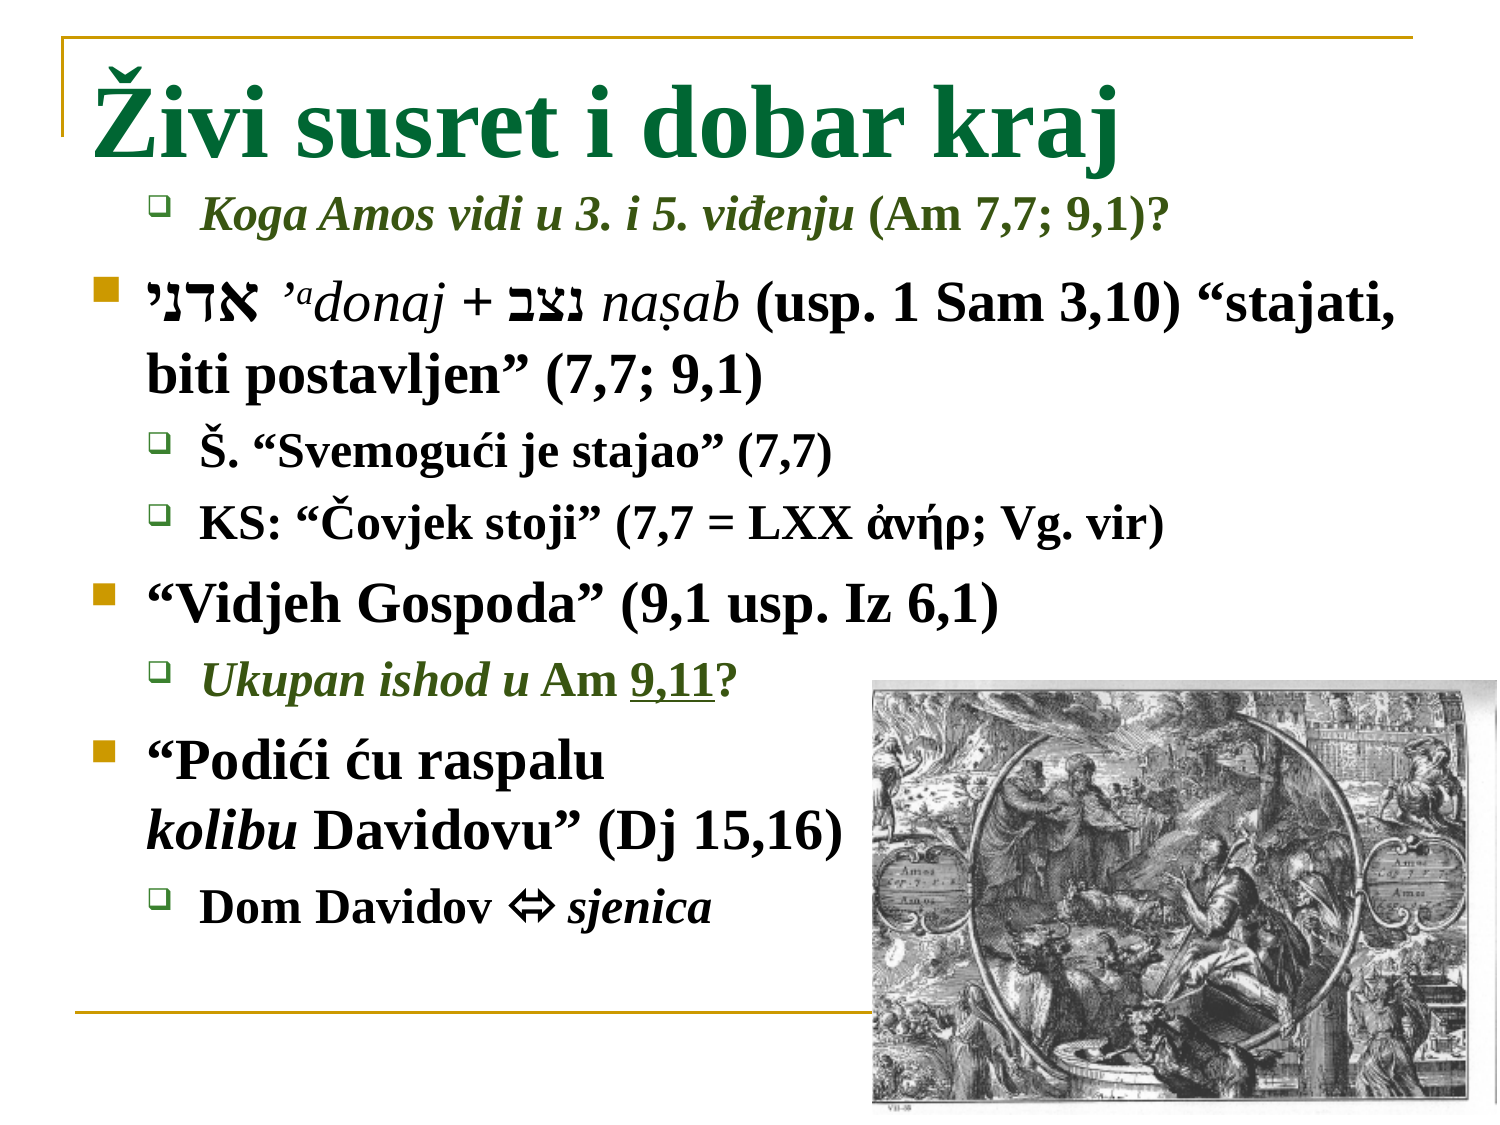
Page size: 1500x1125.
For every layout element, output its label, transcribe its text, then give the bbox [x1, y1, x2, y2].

title Živi susret i dobar kraj [75, 45, 1426, 233]
picture [872, 680, 1497, 1115]
list Koga Amos vidi u 3. i 5. viđenju (Am 7,7; 9,1)? אדני ’adonaj + נצב naṣab (usp. 1 Sam 3,10) “stajati, biti postavljen” (7,7; 9,1) Š. “Svemogući je stajao” (7,7) KS: “Čovjek stoji” (7,7 = LXX ἀνήρ; Vg. vir) “Vidjeh Gospoda” (9,1 usp. Iz 6,1) Ukupan ishod u Am 9,11? “Podići ću raspalu kolibu Davidovu” (Dj 15,16) Dom Davidov  sjenica [74, 172, 1424, 1006]
